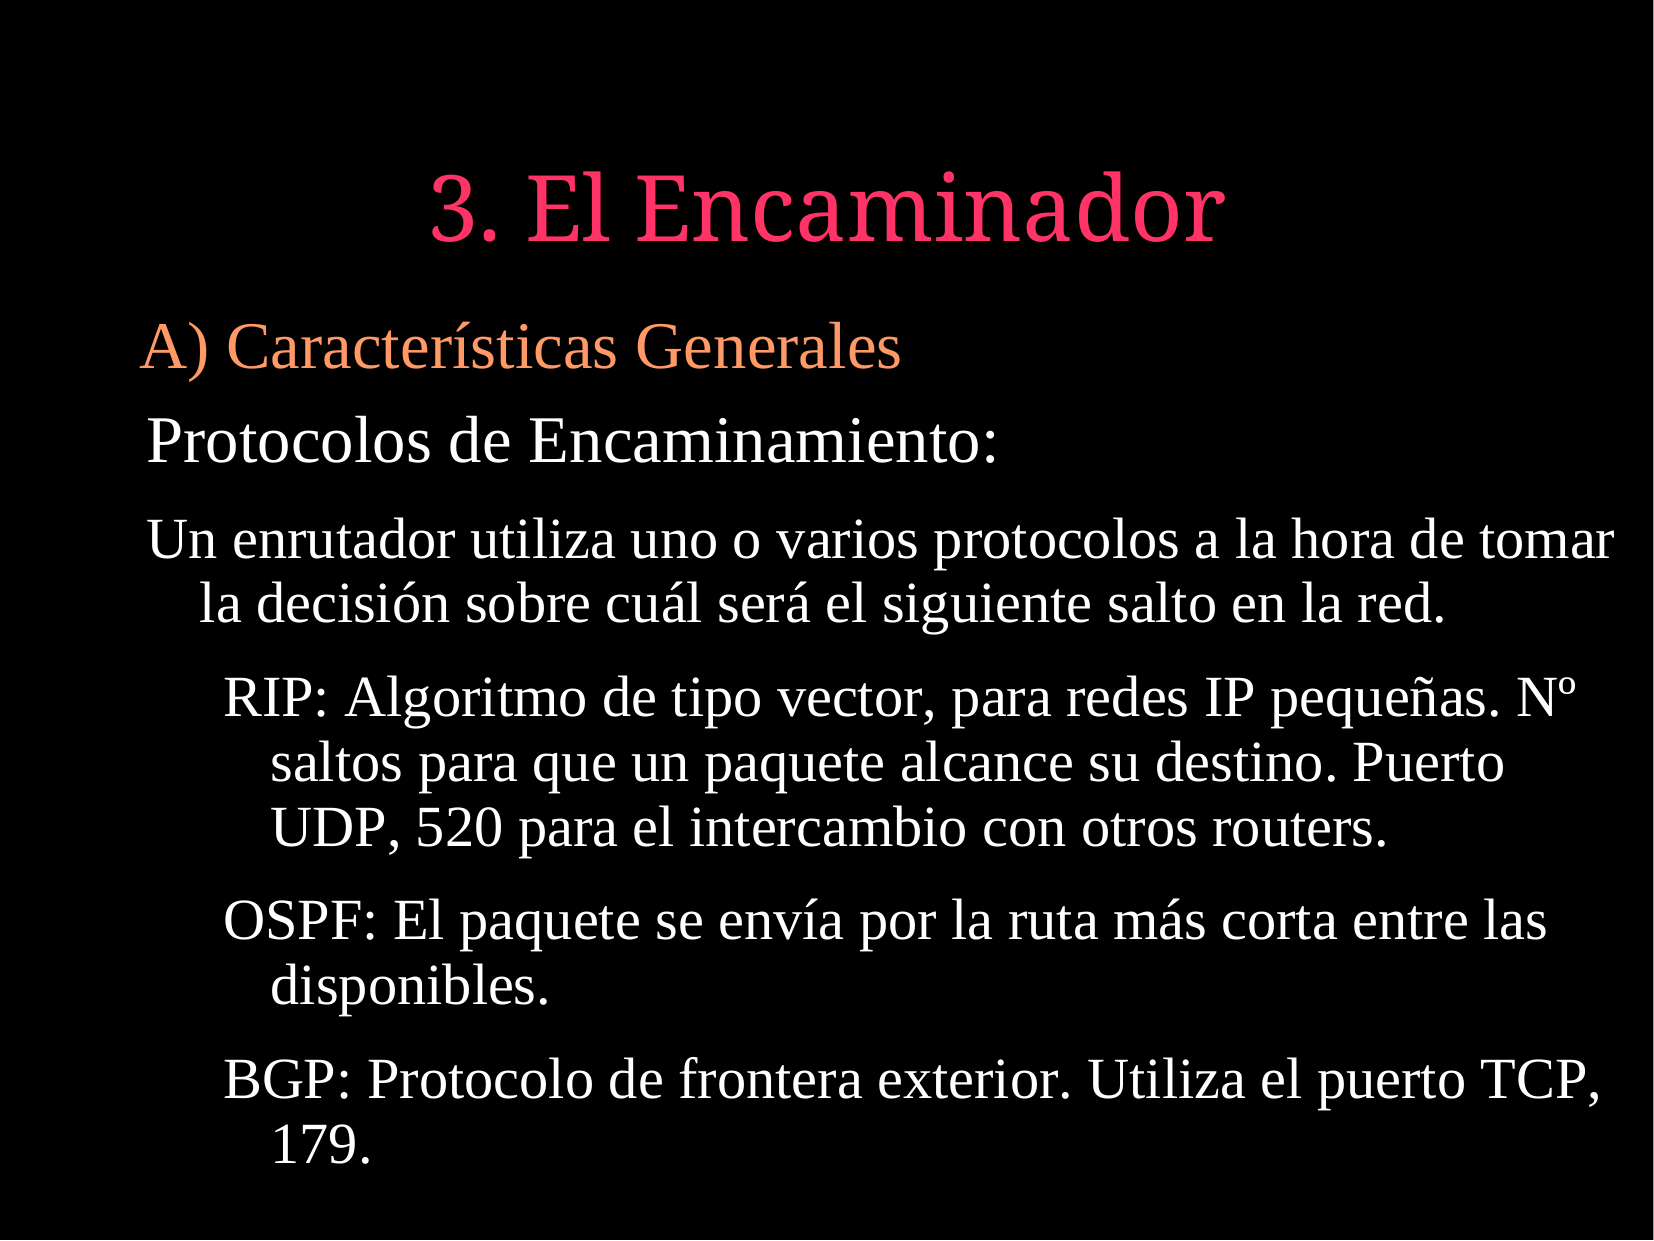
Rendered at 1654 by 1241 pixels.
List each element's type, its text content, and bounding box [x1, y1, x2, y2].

text_box Protocolos de Encaminamiento: Un enrutador utiliza uno o varios protocolos a la hora de tomar la decisión sobre cuál será el siguiente salto en la red. RIP: Algoritmo de tipo vector, para redes IP pequeñas. Nº saltos para que un paquete alcance su destino. Puerto UDP, 520 para el intercambio con otros routers. OSPF: El paquete se envía por la ruta más corta entre las disponibles. BGP: Protocolo de frontera exterior. Utiliza el puerto TCP, 179. [128, 402, 1632, 1215]
title 3. El Encaminador [121, 102, 1534, 308]
list A) Características Generales [121, 308, 1534, 1091]
